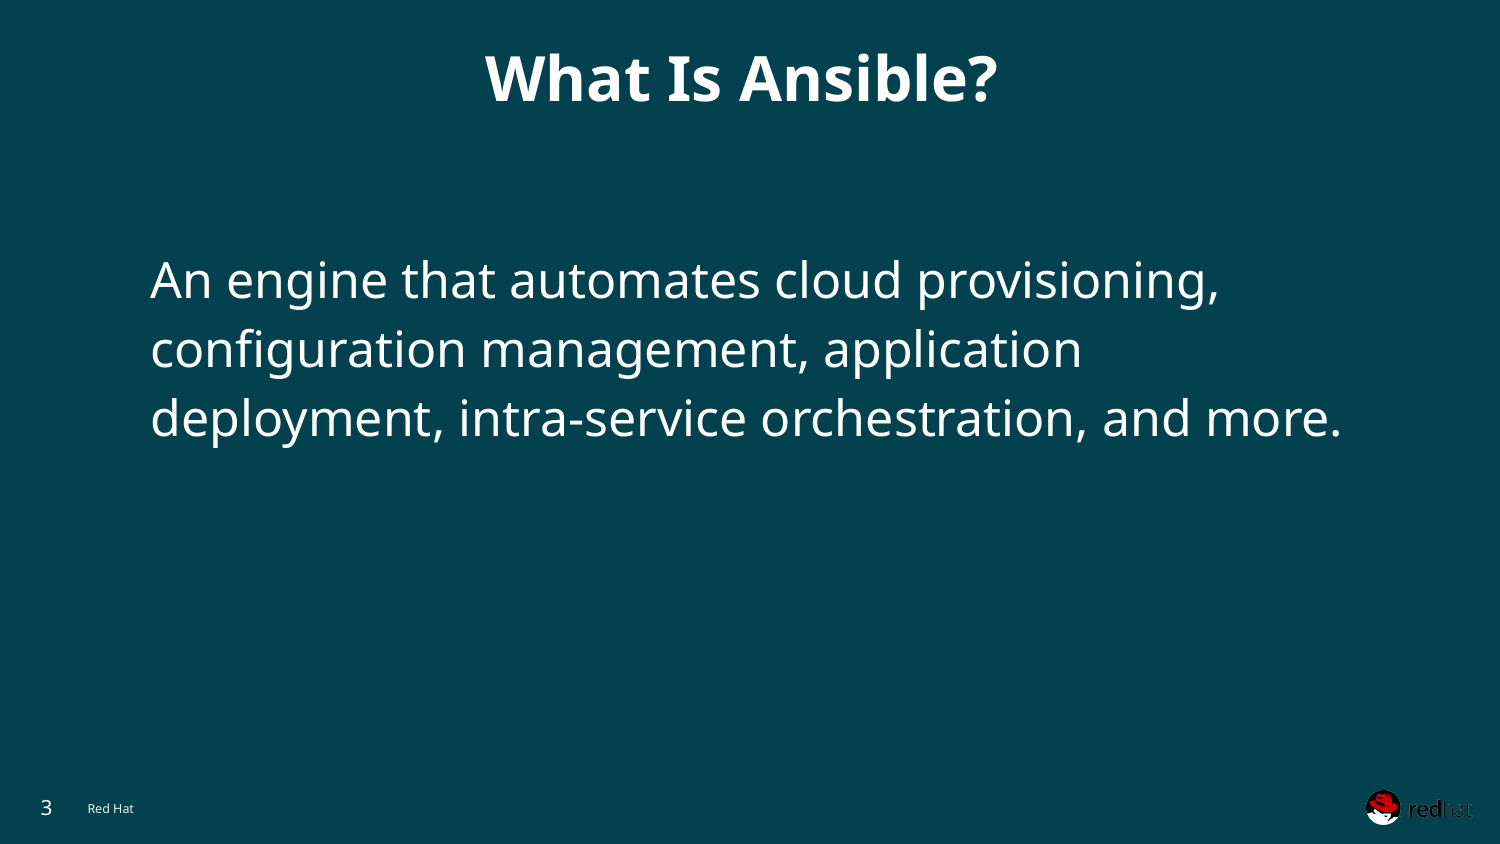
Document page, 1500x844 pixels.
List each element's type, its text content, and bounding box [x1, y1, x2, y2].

slide_number 1 [16, 776, 77, 842]
picture [1366, 790, 1474, 825]
title What Is Ansible? [135, 12, 1365, 140]
list An engine that automates cloud provisioning, configuration management, application deployment, intra-service orchestration, and more. [135, 152, 1365, 726]
